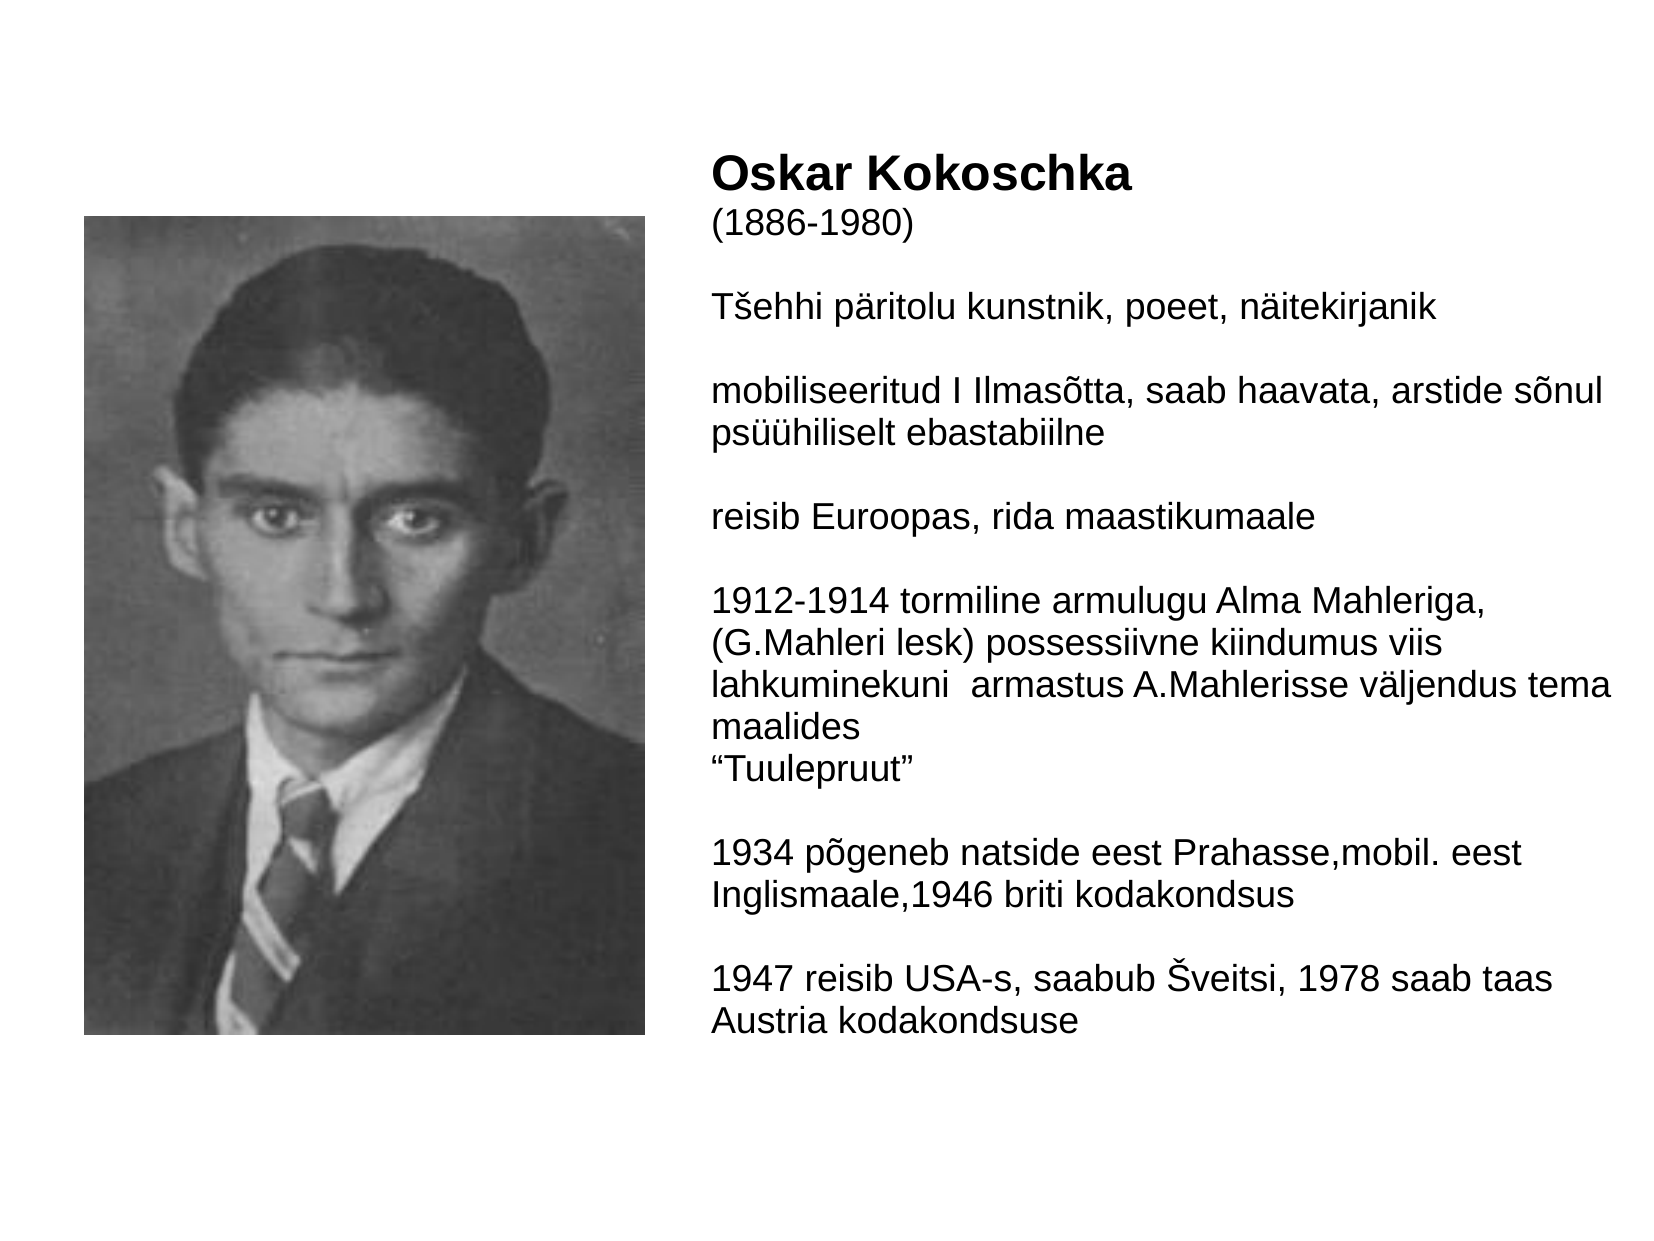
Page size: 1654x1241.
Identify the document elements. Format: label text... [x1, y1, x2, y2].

title Oskar Kokoschka (1886-1980) Tšehhi päritolu kunstnik, poeet, näitekirjanik mobiliseeritud I Ilmasõtta, saab haavata, arstide sõnul psüühiliselt ebastabiilne reisib Euroopas, rida maastikumaale 1912-1914 tormiline armulugu Alma Mahleriga, (G.Mahleri lesk) possessiivne kiindumus viis lahkuminekuni armastus A.Mahlerisse väljendus tema maalides “Tuulepruut” 1934 põgeneb natside eest Prahasse,mobil. eest Inglismaale,1946 briti kodakondsus 1947 reisib USA-s, saabub Šveitsi, 1978 saab taas Austria kodakondsuse [696, 0, 1654, 1241]
picture [84, 216, 645, 1035]
